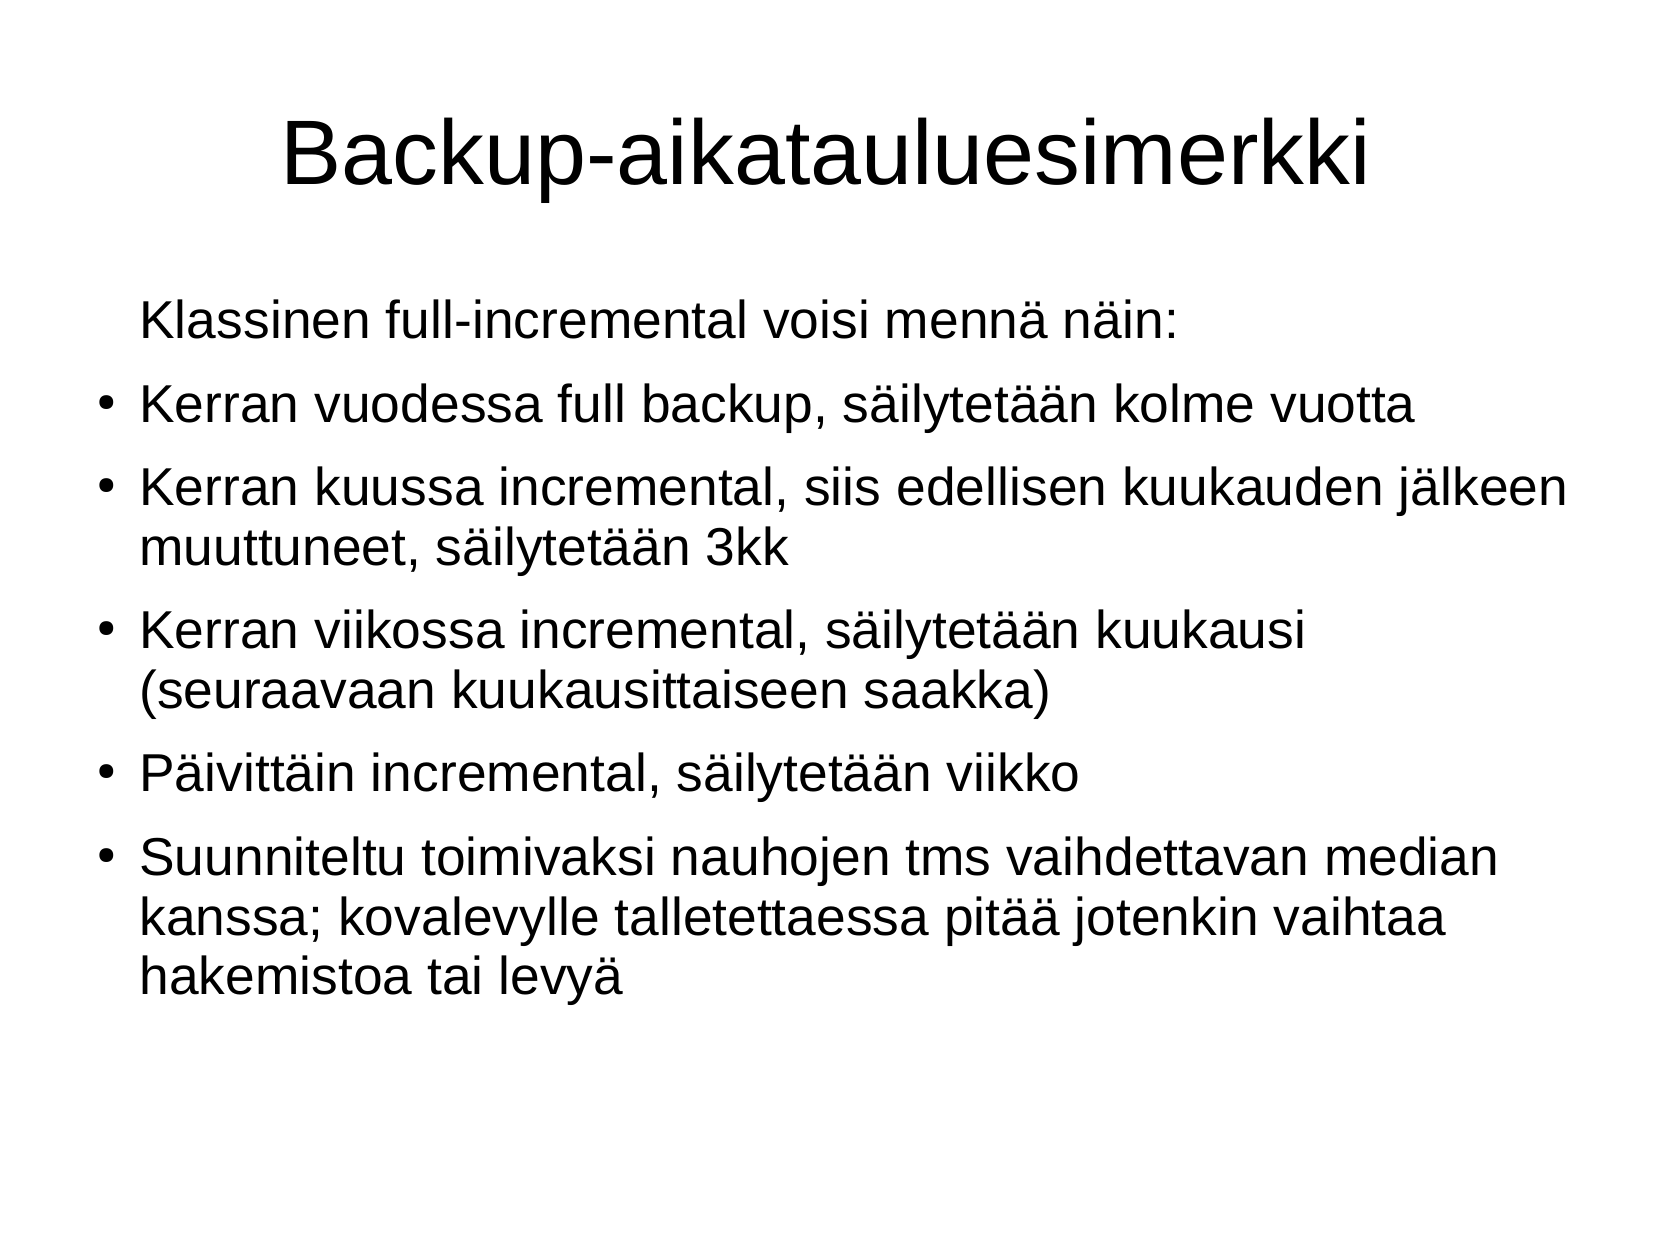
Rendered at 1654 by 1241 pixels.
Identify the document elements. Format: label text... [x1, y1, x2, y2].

title Backup-aikatauluesimerkki [82, 49, 1571, 257]
list Klassinen full-incremental voisi mennä näin: Kerran vuodessa full backup, säilytetään kolme vuotta Kerran kuussa incremental, siis edellisen kuukauden jälkeen muuttuneet, säilytetään 3kk Kerran viikossa incremental, säilytetään kuukausi (seuraavaan kuukausittaiseen saakka) Päivittäin incremental, säilytetään viikko Suunniteltu toimivaksi nauhojen tms vaihdettavan median kanssa; kovalevylle talletettaessa pitää jotenkin vaihtaa hakemistoa tai levyä [82, 290, 1571, 1010]
